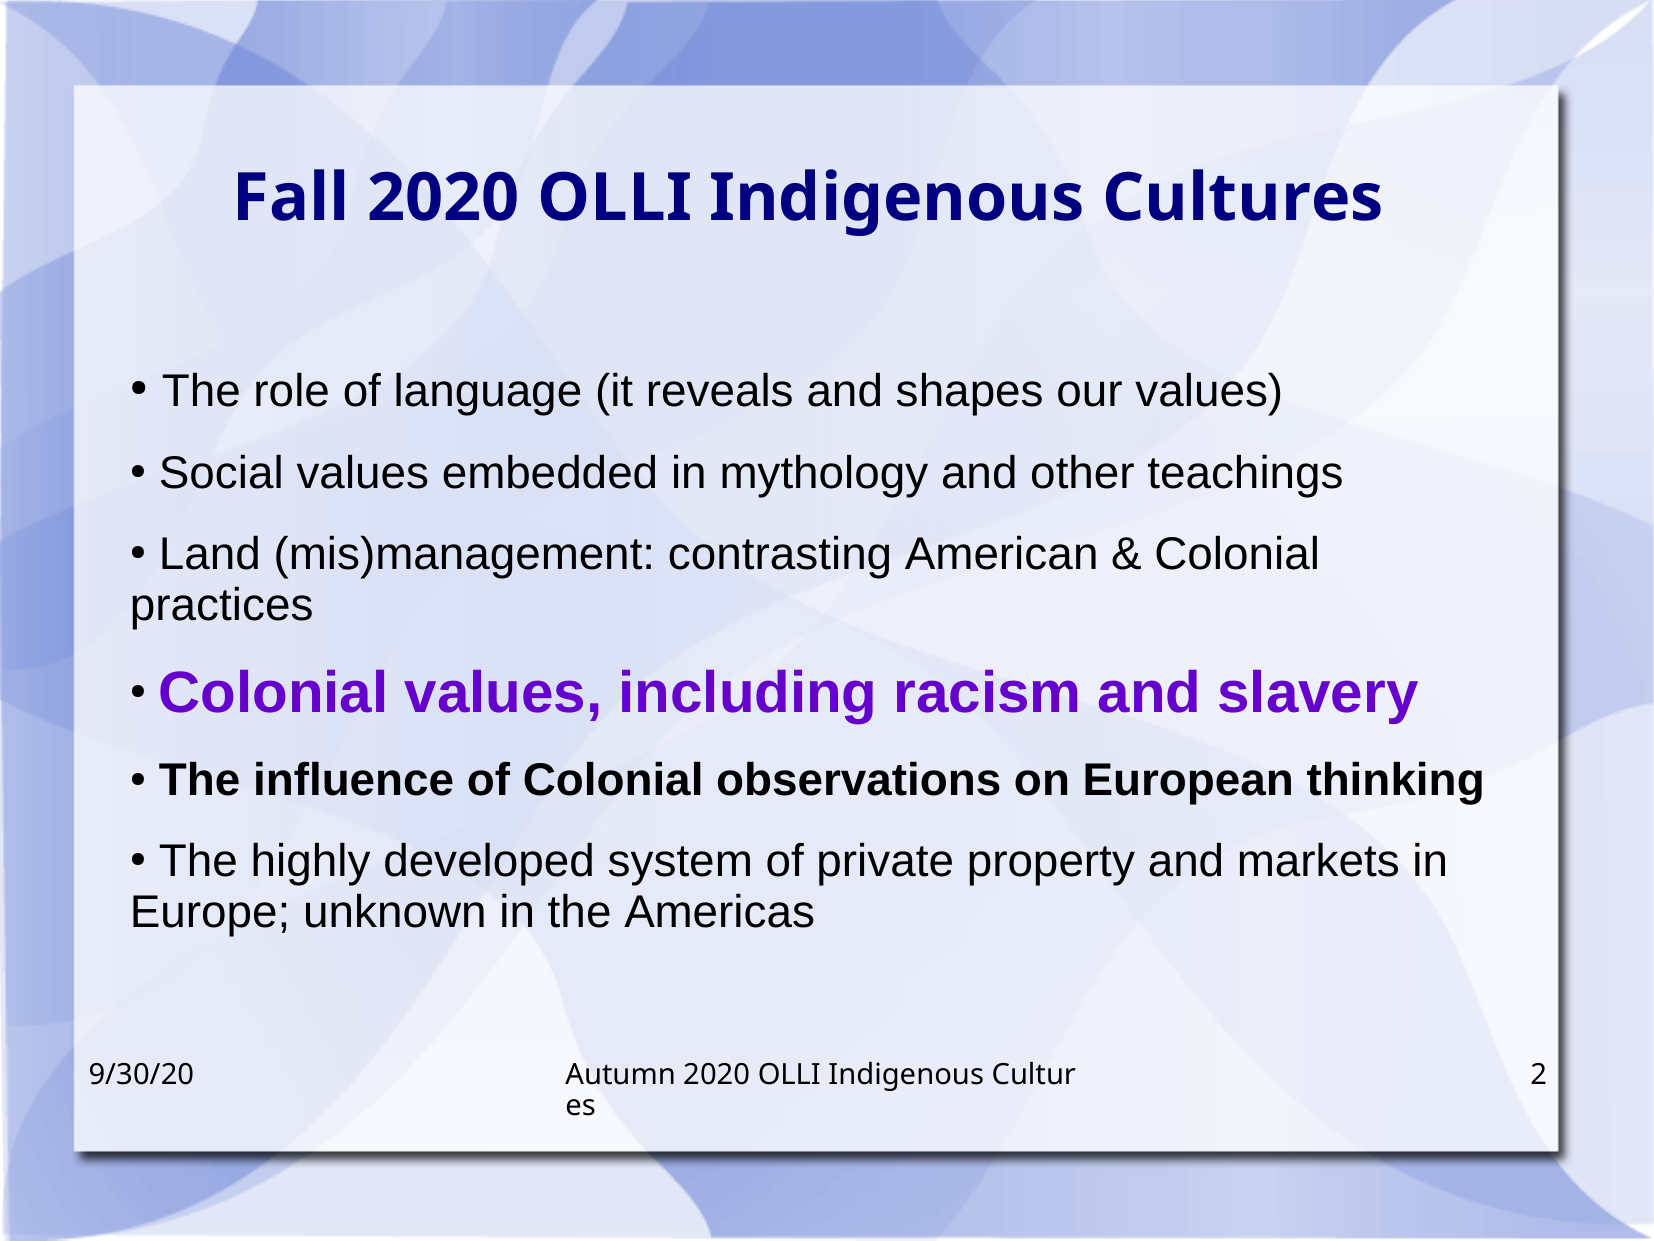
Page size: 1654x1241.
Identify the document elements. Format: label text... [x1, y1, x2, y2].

title Fall 2020 OLLI Indigenous Cultures [82, 90, 1536, 298]
picture [0, 0, 1654, 1241]
text_box The role of language (it reveals and shapes our values) Social values embedded in mythology and other teachings Land (mis)management: contrasting American & Colonial practices Colonial values, including racism and slavery The influence of Colonial observations on European thinking The highly developed system of private property and markets in Europe; unknown in the Americas [129, 324, 1489, 975]
